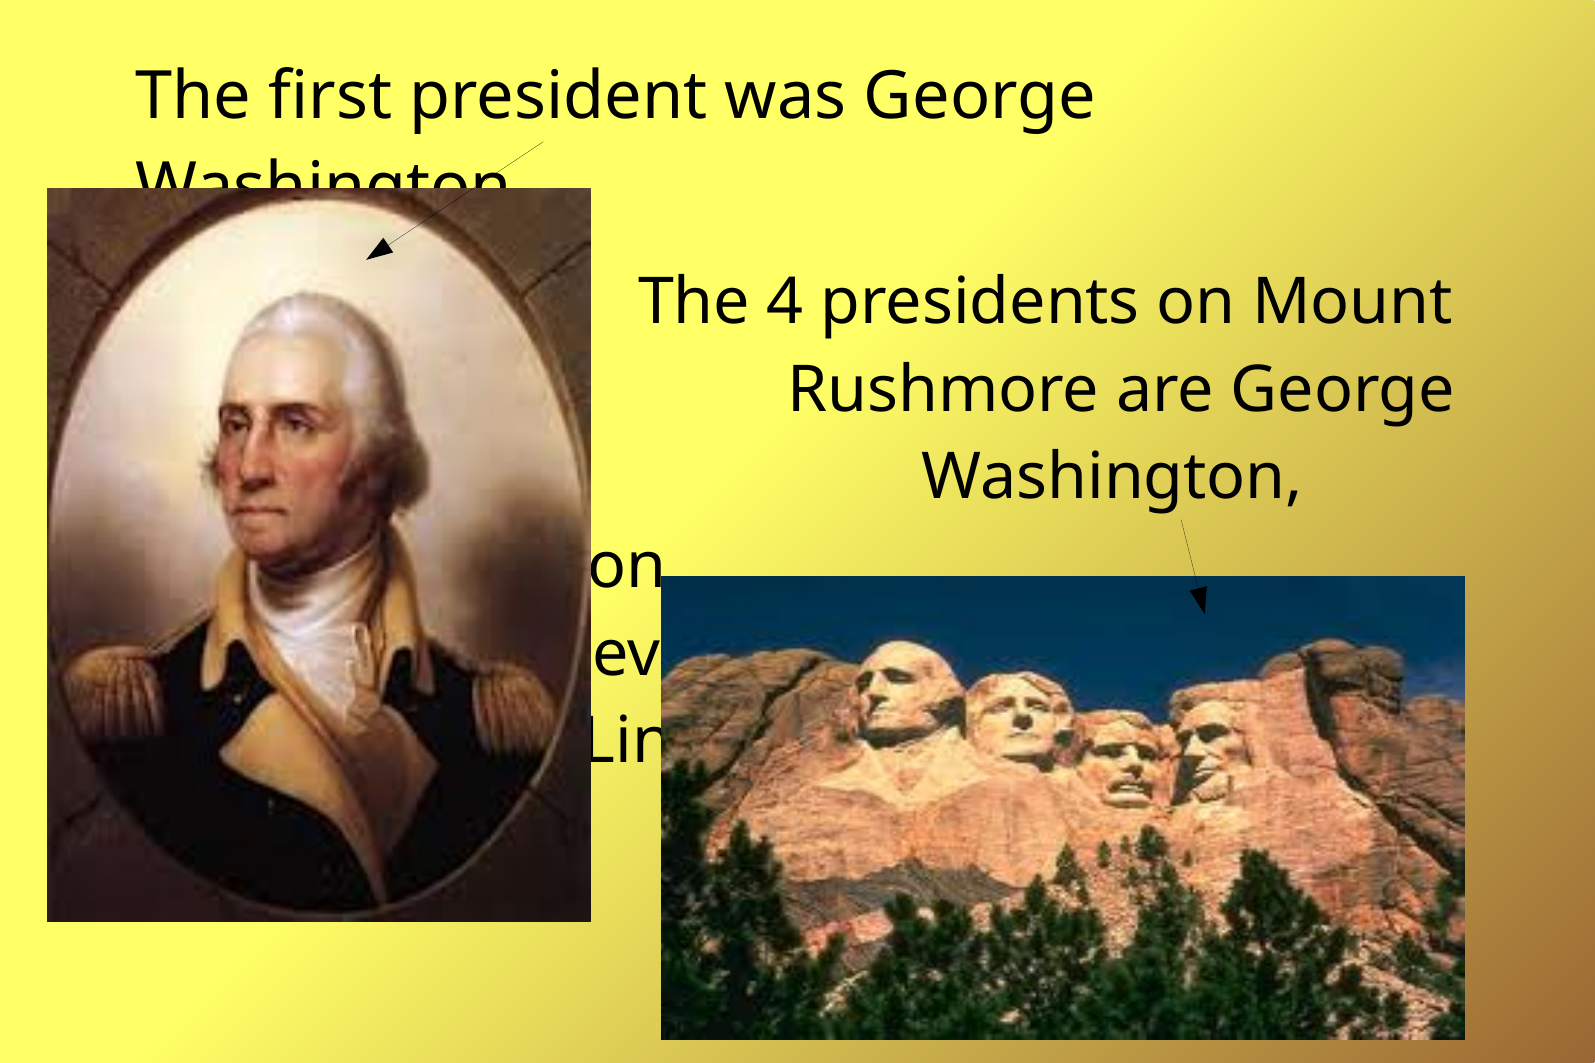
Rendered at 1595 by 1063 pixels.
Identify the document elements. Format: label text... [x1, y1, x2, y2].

picture [47, 188, 591, 922]
list The first president was George Washington. The 4 presidents on Mount Rushmore are George Washington, Thomas Jefferson, Theodore Roosevelt and Abraham Lincoln. [65, 47, 1501, 1063]
picture [661, 576, 1465, 1040]
